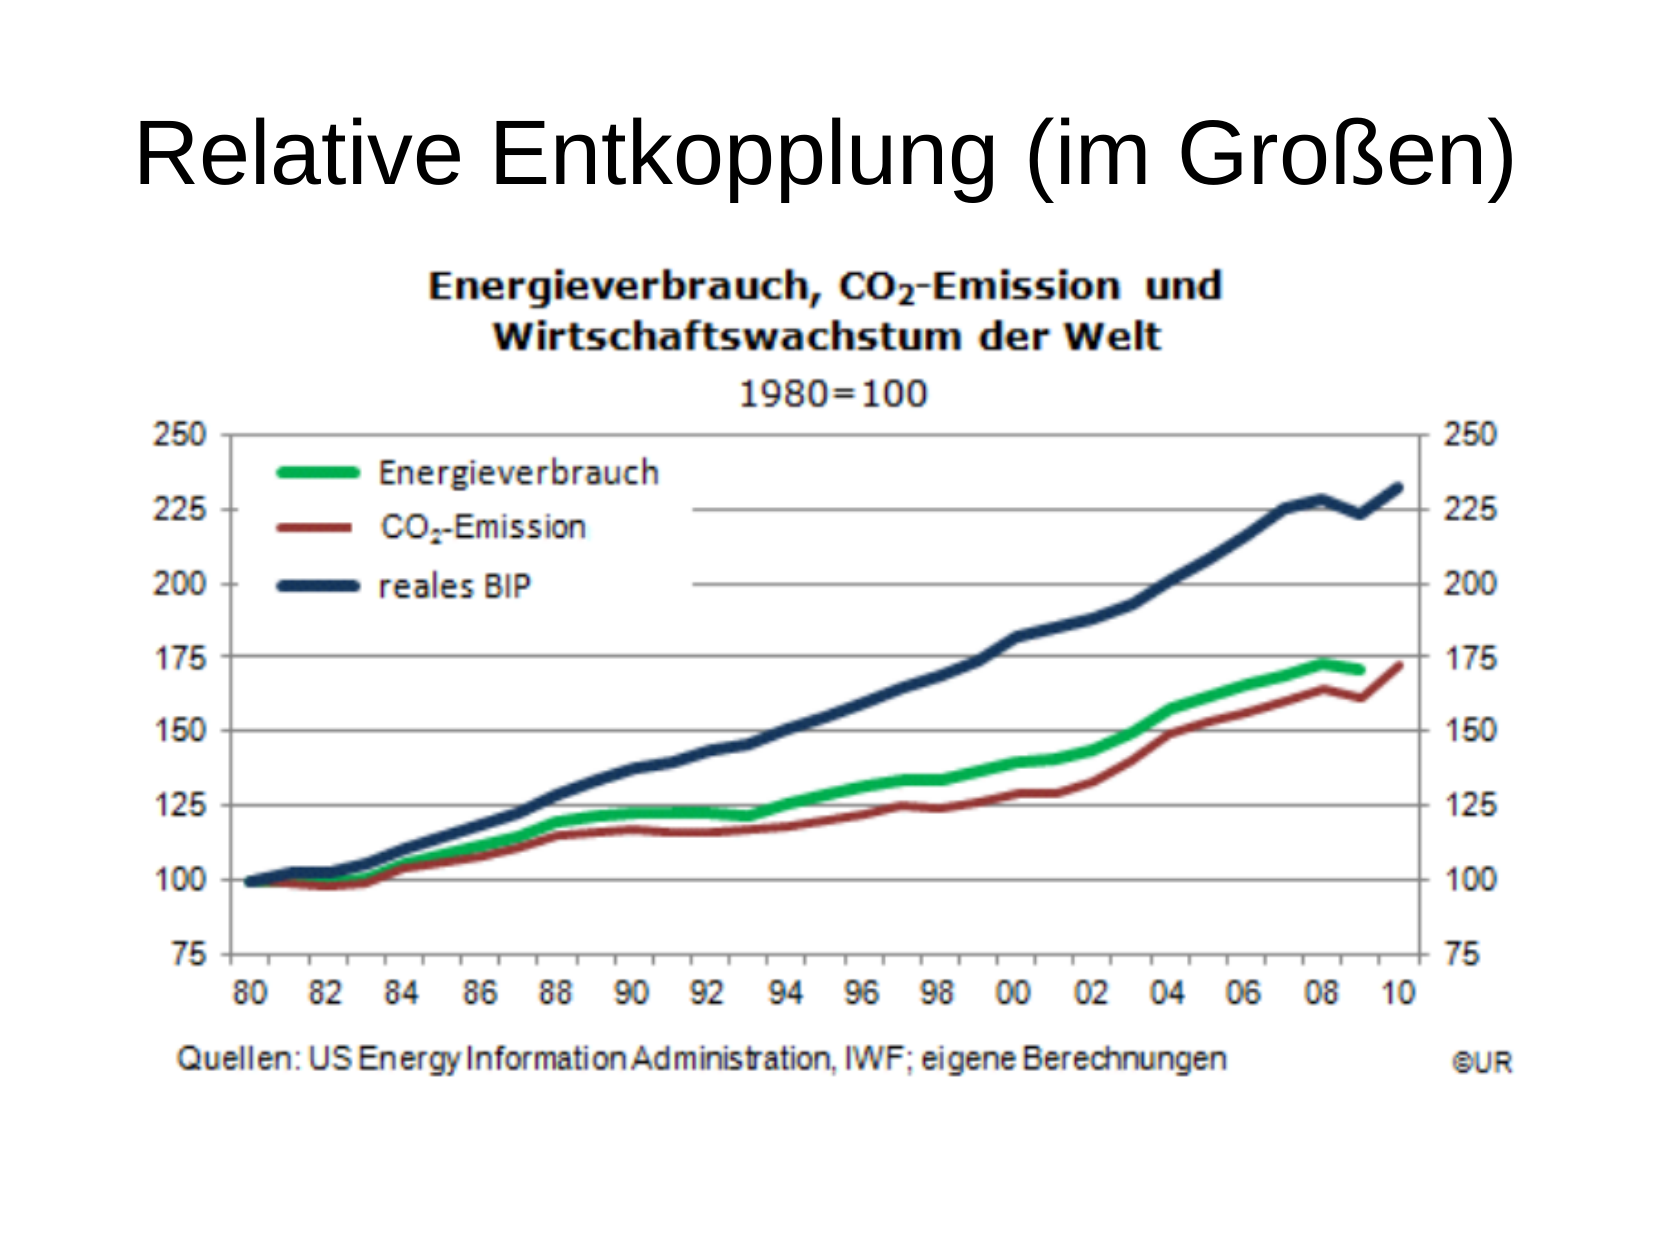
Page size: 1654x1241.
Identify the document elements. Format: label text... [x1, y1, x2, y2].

title Relative Entkopplung (im Großen) [82, 49, 1571, 257]
picture [129, 247, 1548, 1099]
